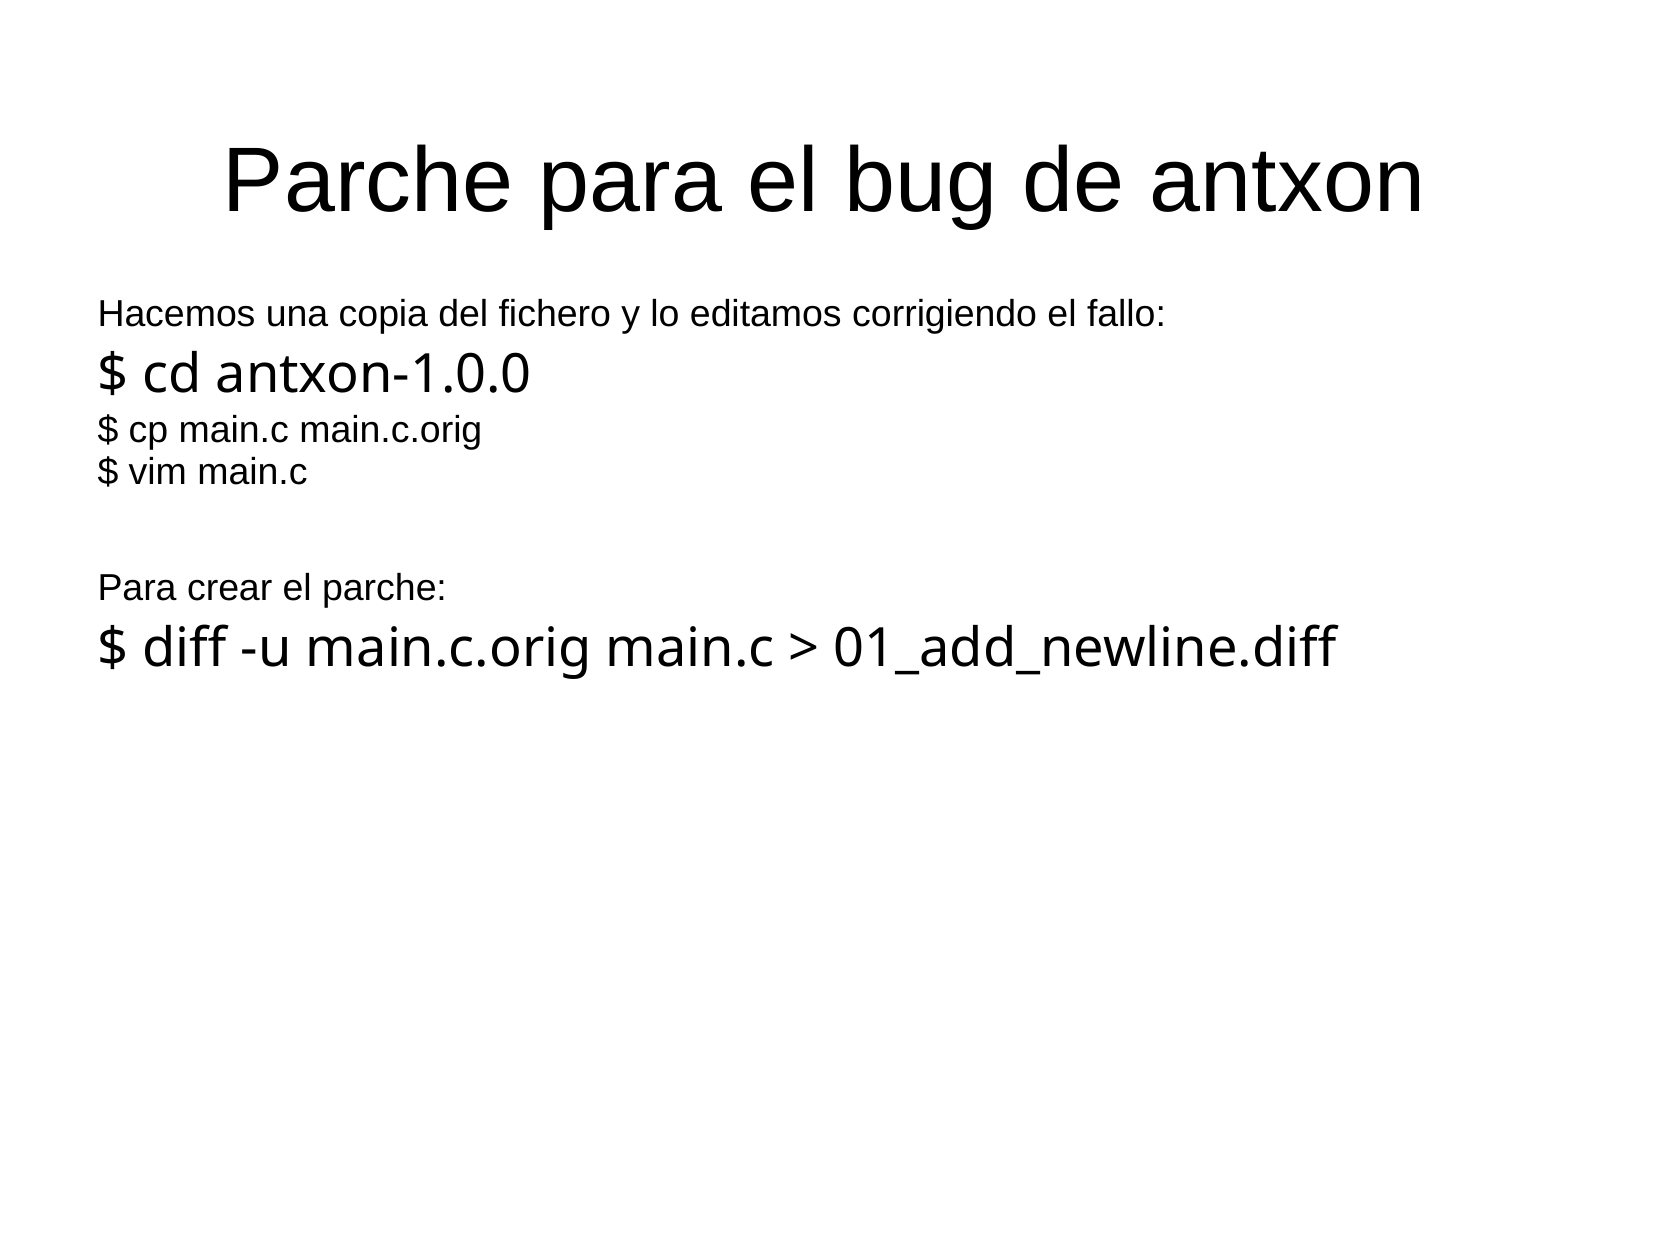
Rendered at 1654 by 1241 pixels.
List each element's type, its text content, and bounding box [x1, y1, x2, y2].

title Parche para el bug de antxon [80, 100, 1569, 300]
list Hacemos una copia del fichero y lo editamos corrigiendo el fallo: $ cd antxon-1.0.0 $ cp main.c main.c.orig $ vim main.c Para crear el parche: $ diff -u main.c.orig main.c > 01_add_newline.diff [82, 285, 1571, 1079]
